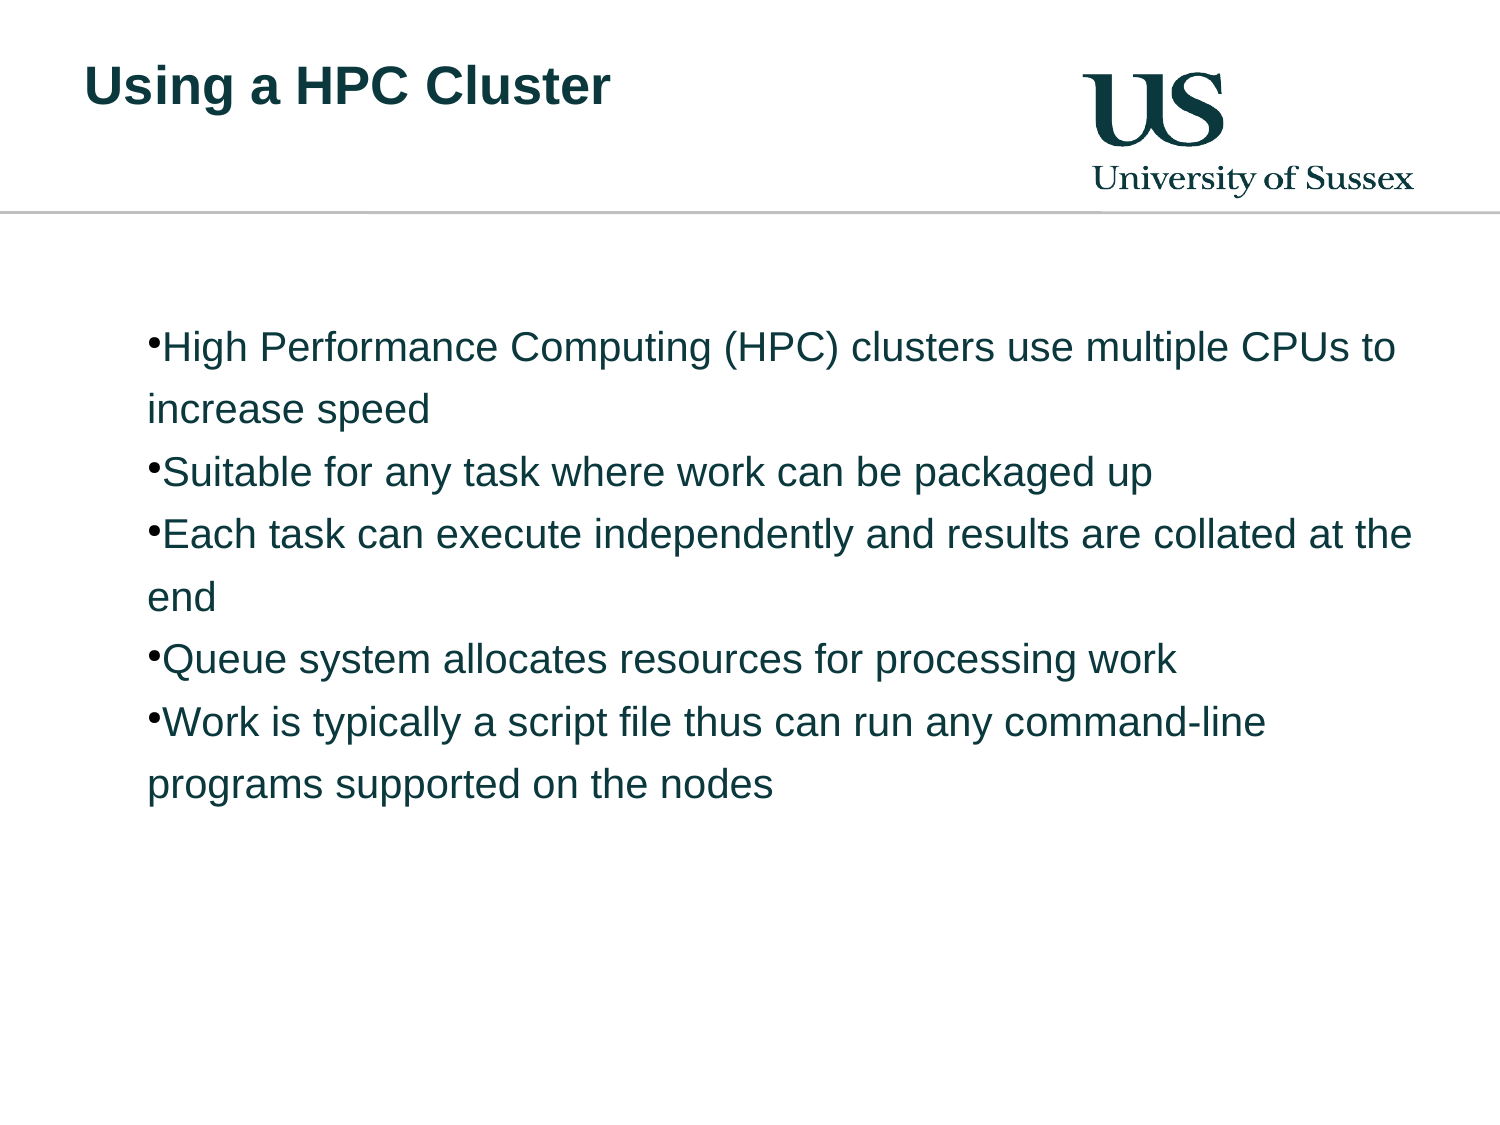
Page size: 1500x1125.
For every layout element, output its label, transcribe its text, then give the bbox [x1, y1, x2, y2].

title Using a HPC Cluster [84, 49, 1063, 213]
picture [1025, 50, 1471, 218]
list High Performance Computing (HPC) clusters use multiple CPUs to increase speed Suitable for any task where work can be packaged up Each task can execute independently and results are collated at the end Queue system allocates resources for processing work Work is typically a script file thus can run any command-line programs supported on the nodes [90, 306, 1450, 935]
